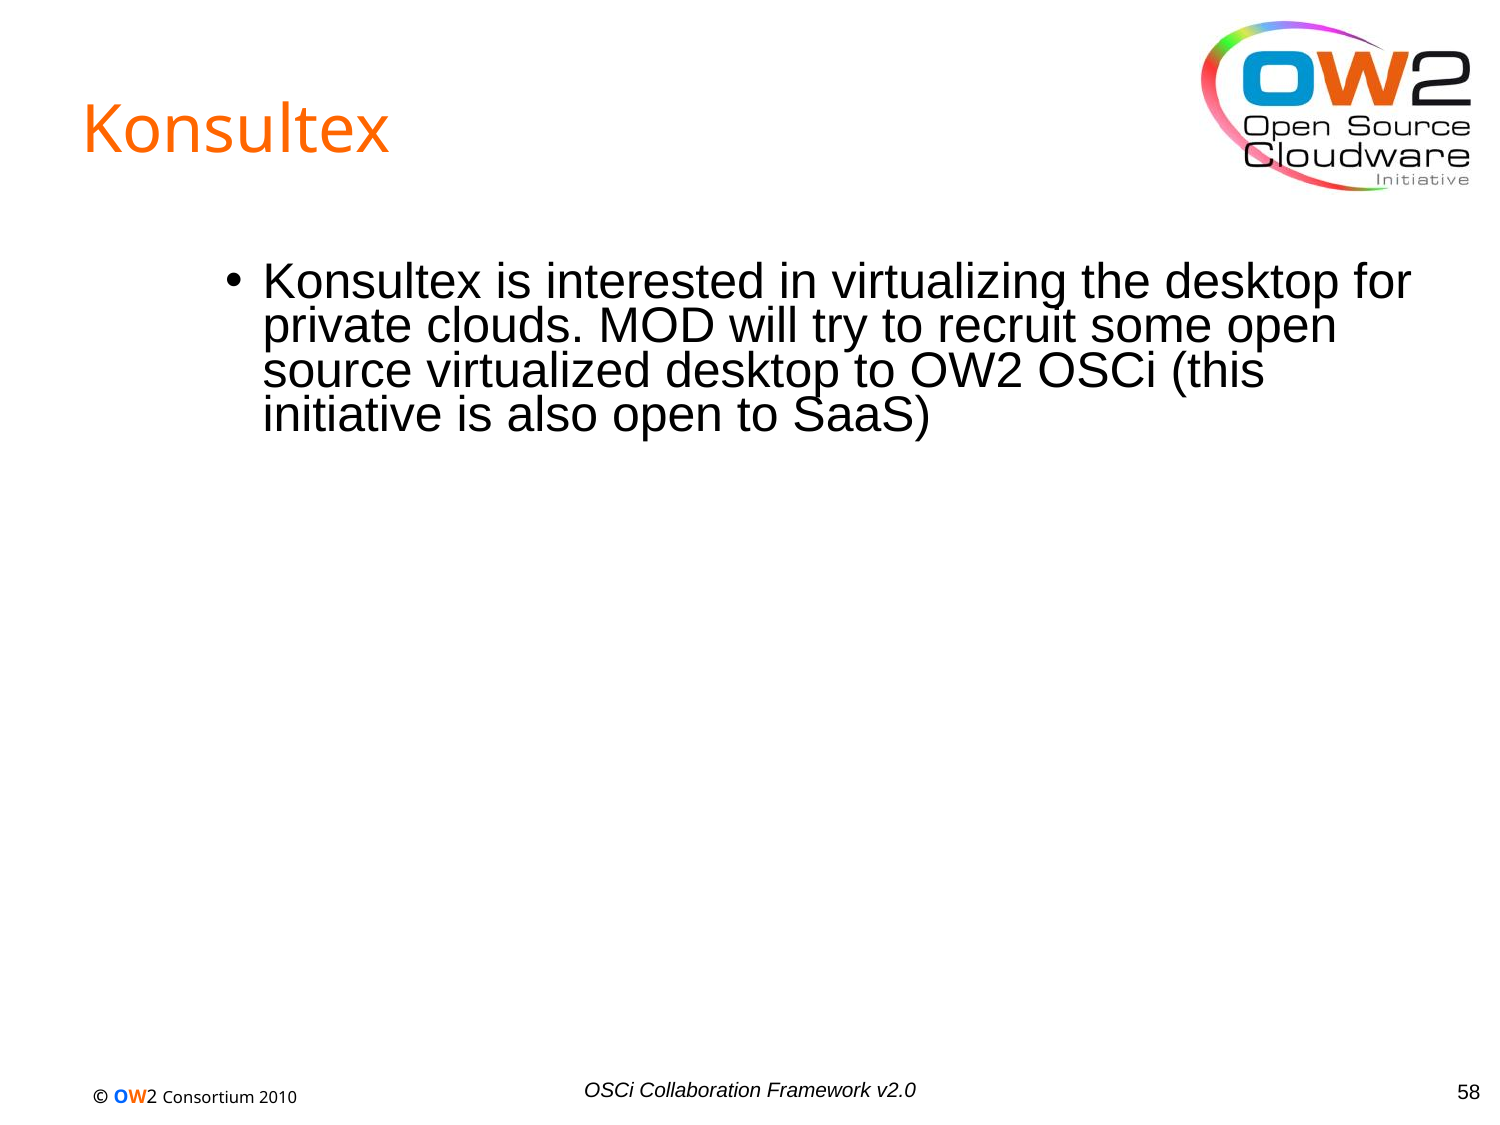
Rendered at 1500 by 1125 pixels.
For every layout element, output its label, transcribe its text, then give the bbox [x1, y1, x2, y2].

title Konsultex [81, 43, 1182, 213]
picture [1199, 19, 1472, 195]
list Konsultex is interested in virtualizing the desktop for private clouds. MOD will try to recruit some open source virtualized desktop to OW2 OSCi (this initiative is also open to SaaS) [74, 262, 1425, 990]
